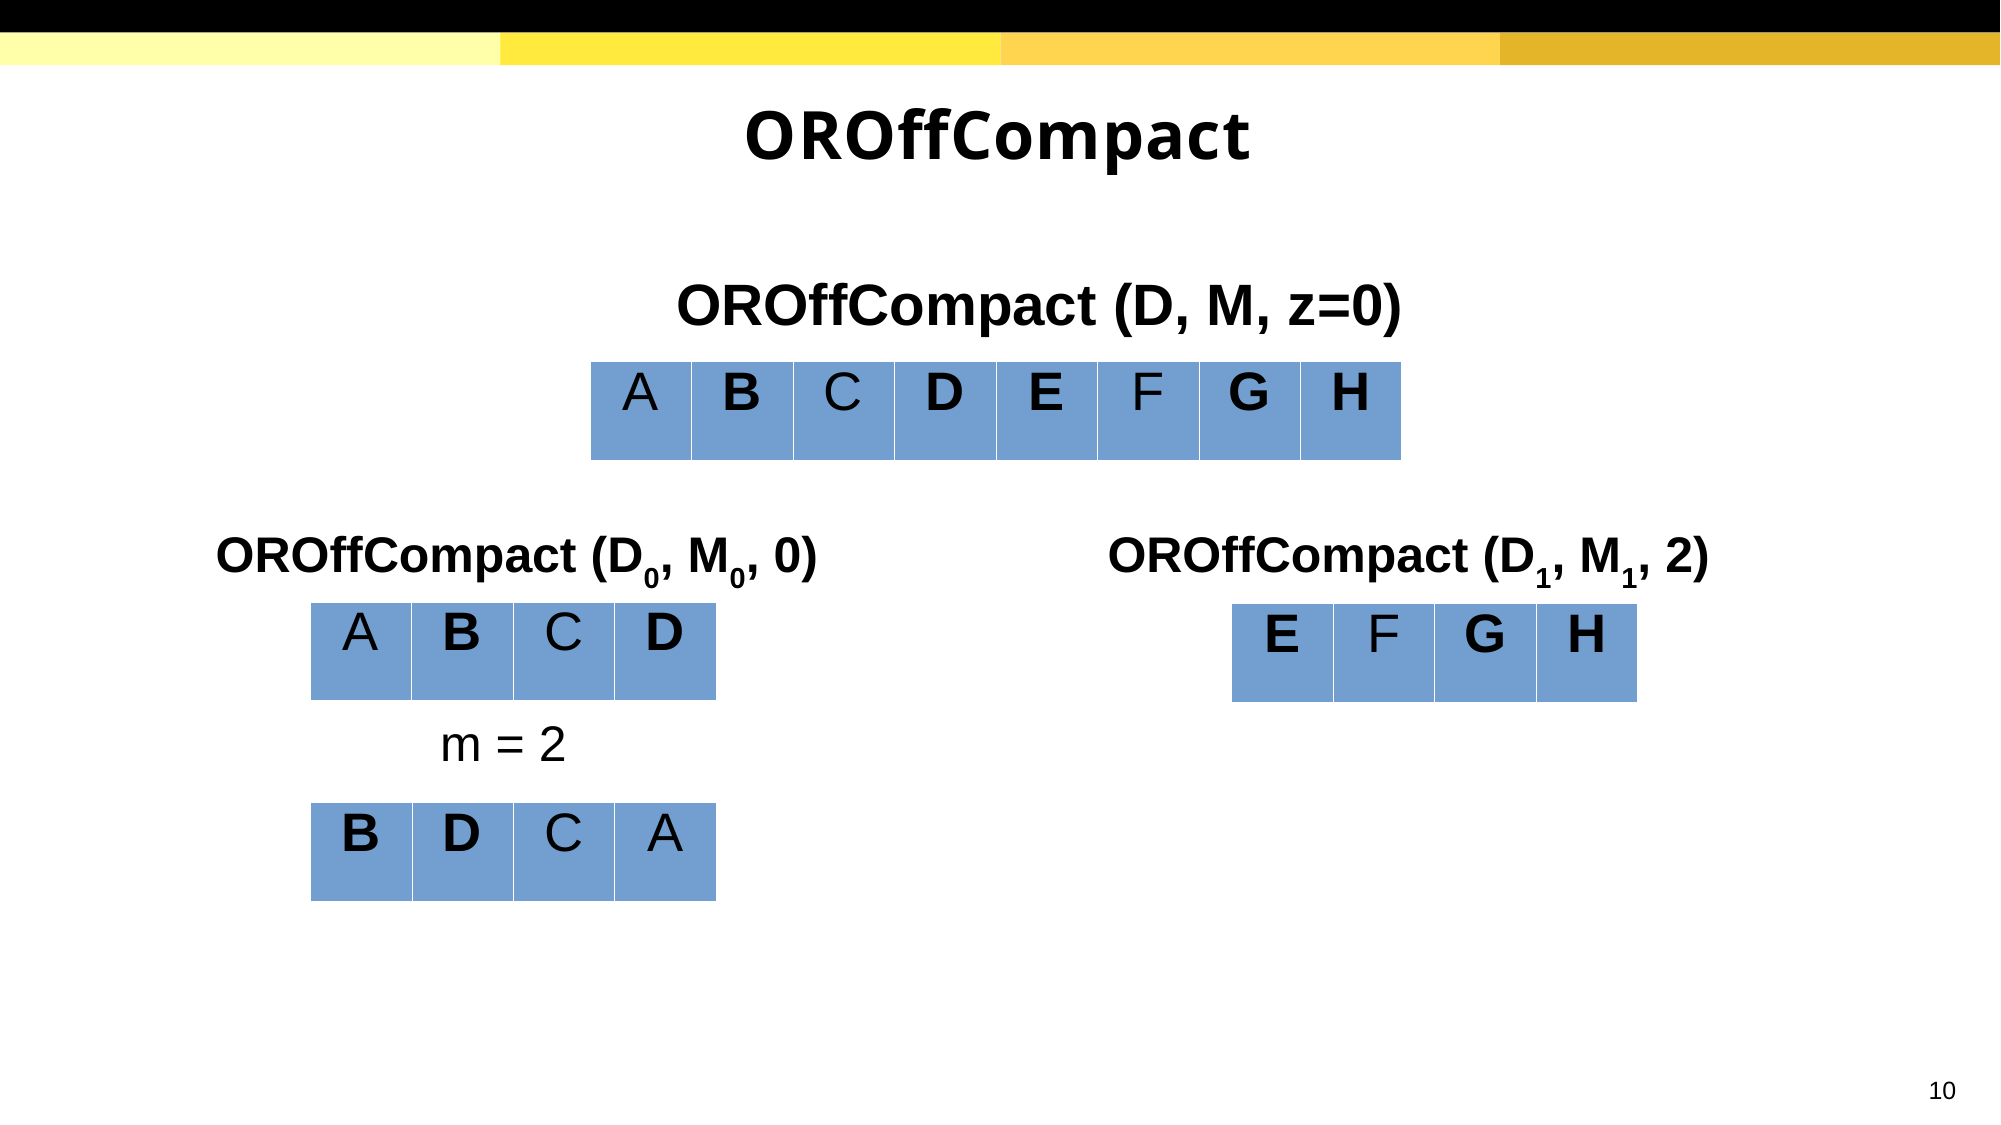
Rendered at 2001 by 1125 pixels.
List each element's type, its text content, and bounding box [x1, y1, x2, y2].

table_header D [895, 362, 996, 460]
title OROffCompact [48, 65, 1947, 213]
table_header B [311, 803, 412, 901]
table_header A [591, 362, 691, 460]
table_header G [1200, 362, 1300, 460]
table_header B [412, 603, 513, 700]
table_header F [1334, 604, 1434, 702]
table_header G [1435, 604, 1536, 702]
text_box OROffCompact (D, M, z=0) [661, 265, 1419, 346]
table_header H [1301, 362, 1401, 460]
text_box m = 2 [425, 708, 582, 780]
table_header A [615, 803, 716, 901]
table_header H [1537, 604, 1637, 702]
text_box OROffCompact (D0, M0, 0) [200, 519, 834, 603]
table_header D [413, 803, 513, 901]
table_header E [1232, 604, 1333, 702]
table_header E [997, 362, 1097, 460]
table_header A [311, 603, 411, 700]
table_header C [514, 603, 614, 700]
text_box OROffCompact (D1, M1, 2) [1092, 519, 1726, 603]
text_box 10 [1913, 1069, 1972, 1113]
table_header C [794, 362, 894, 460]
table_header F [1098, 362, 1199, 460]
table_header B [692, 362, 793, 460]
table_header C [514, 803, 614, 901]
table_header D [615, 603, 716, 700]
